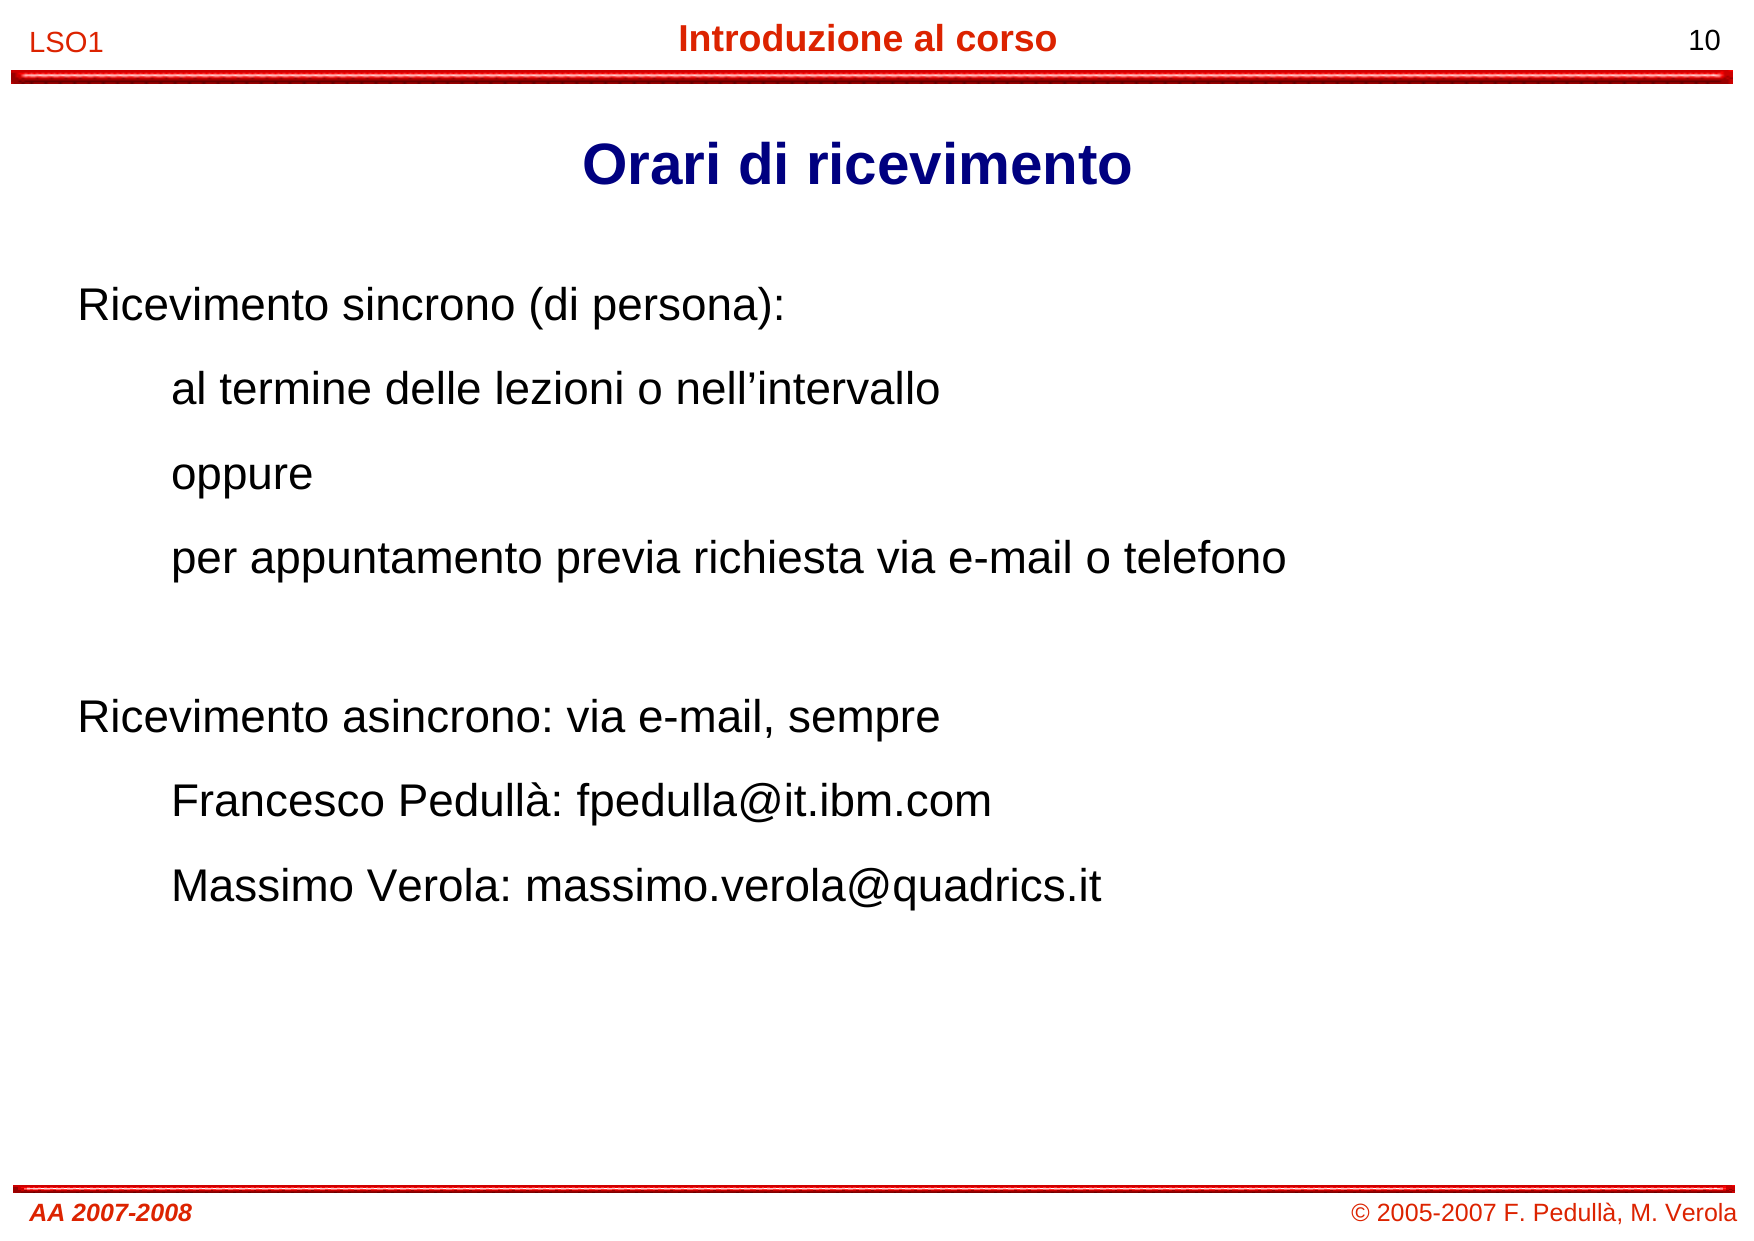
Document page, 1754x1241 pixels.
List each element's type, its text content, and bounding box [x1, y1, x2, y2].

text_box Orari di ricevimento [386, 128, 1330, 217]
picture [13, 1185, 1735, 1193]
list Ricevimento sincrono (di persona): al termine delle lezioni o nell’intervallo oppure per appuntamento previa richiesta via e-mail o telefono Ricevimento asincrono: via e-mail, sempre Francesco Pedullà: fpedulla@it.ibm.com Massimo Verola: massimo.verola@quadrics.it [77, 275, 1700, 1173]
picture [11, 70, 1733, 84]
